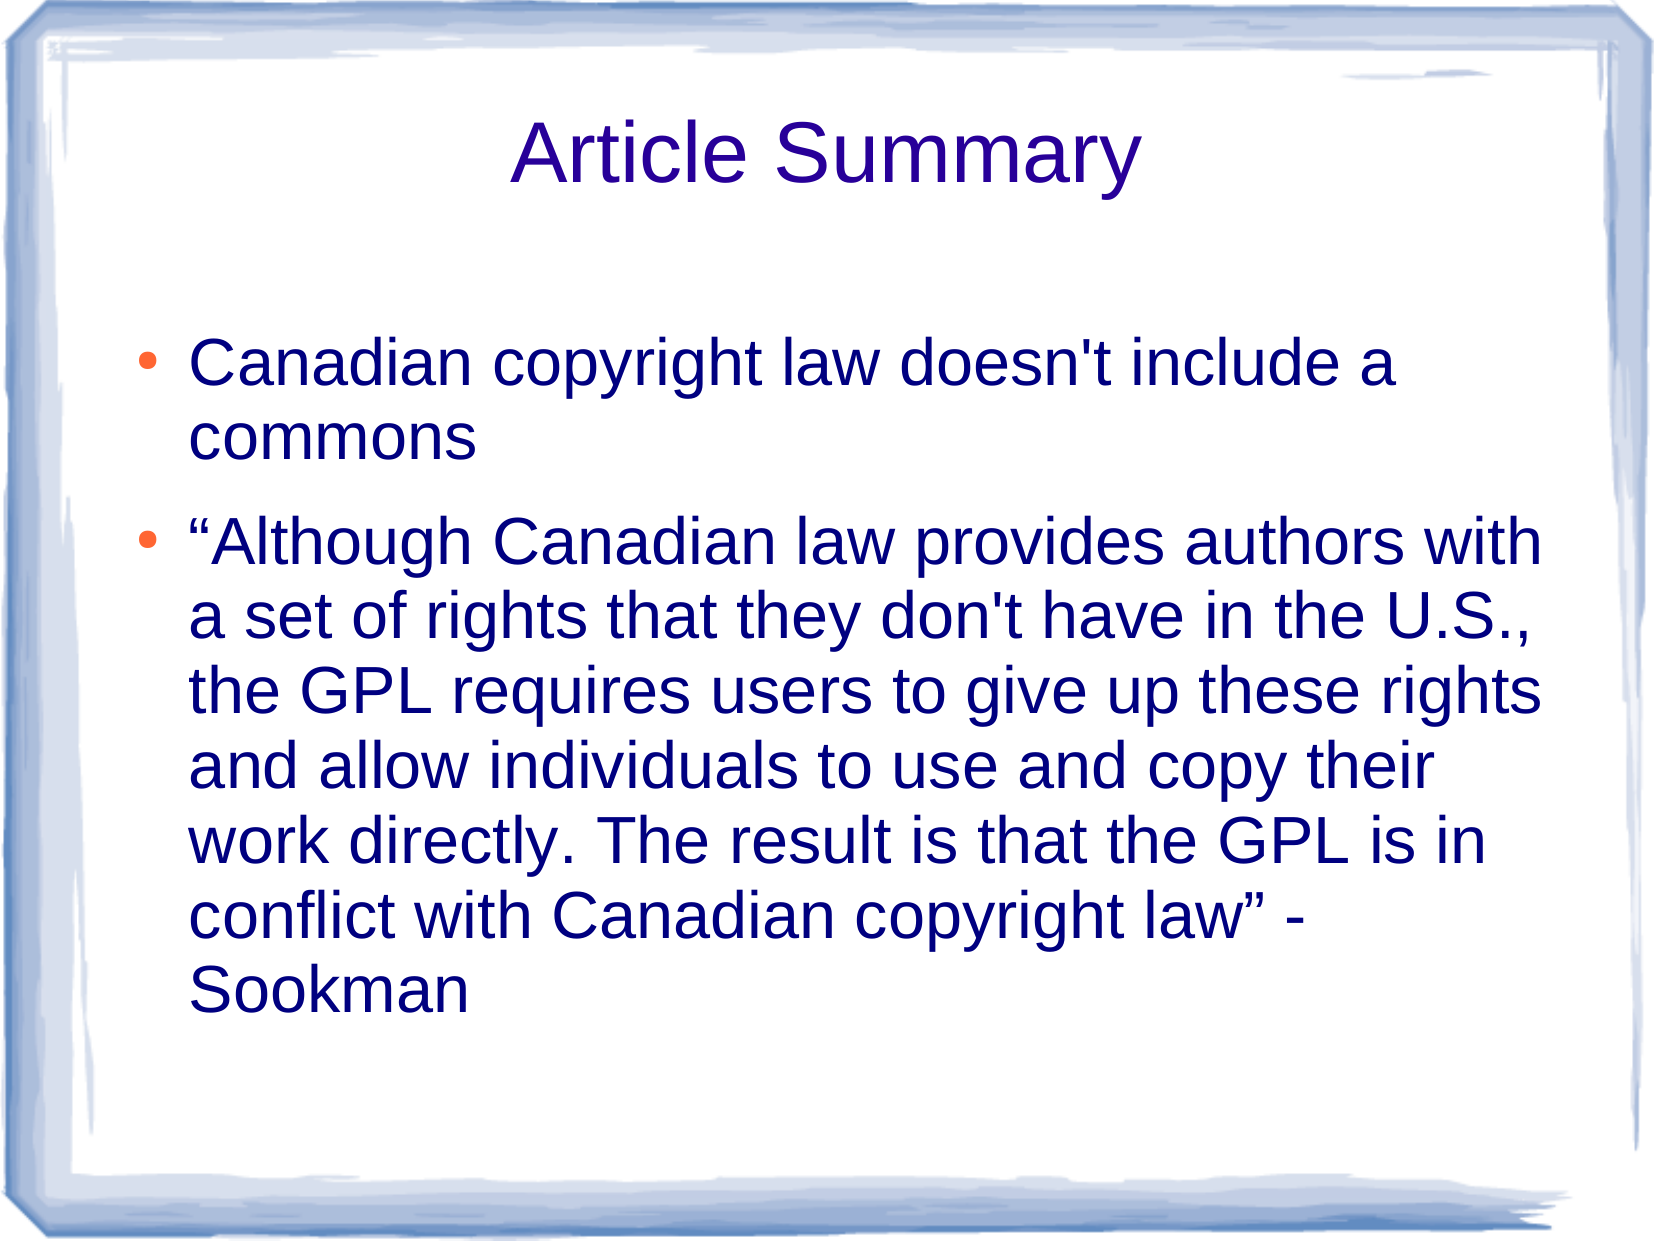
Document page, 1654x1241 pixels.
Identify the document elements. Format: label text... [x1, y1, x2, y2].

picture [0, 0, 1654, 1241]
title Article Summary [82, 49, 1571, 257]
list Canadian copyright law doesn't include a commons “Although Canadian law provides authors with a set of rights that they don't have in the U.S., the GPL requires users to give up these rights and allow individuals to use and copy their work directly. The result is that the GPL is in conflict with Canadian copyright law” -Sookman [118, 324, 1571, 1028]
